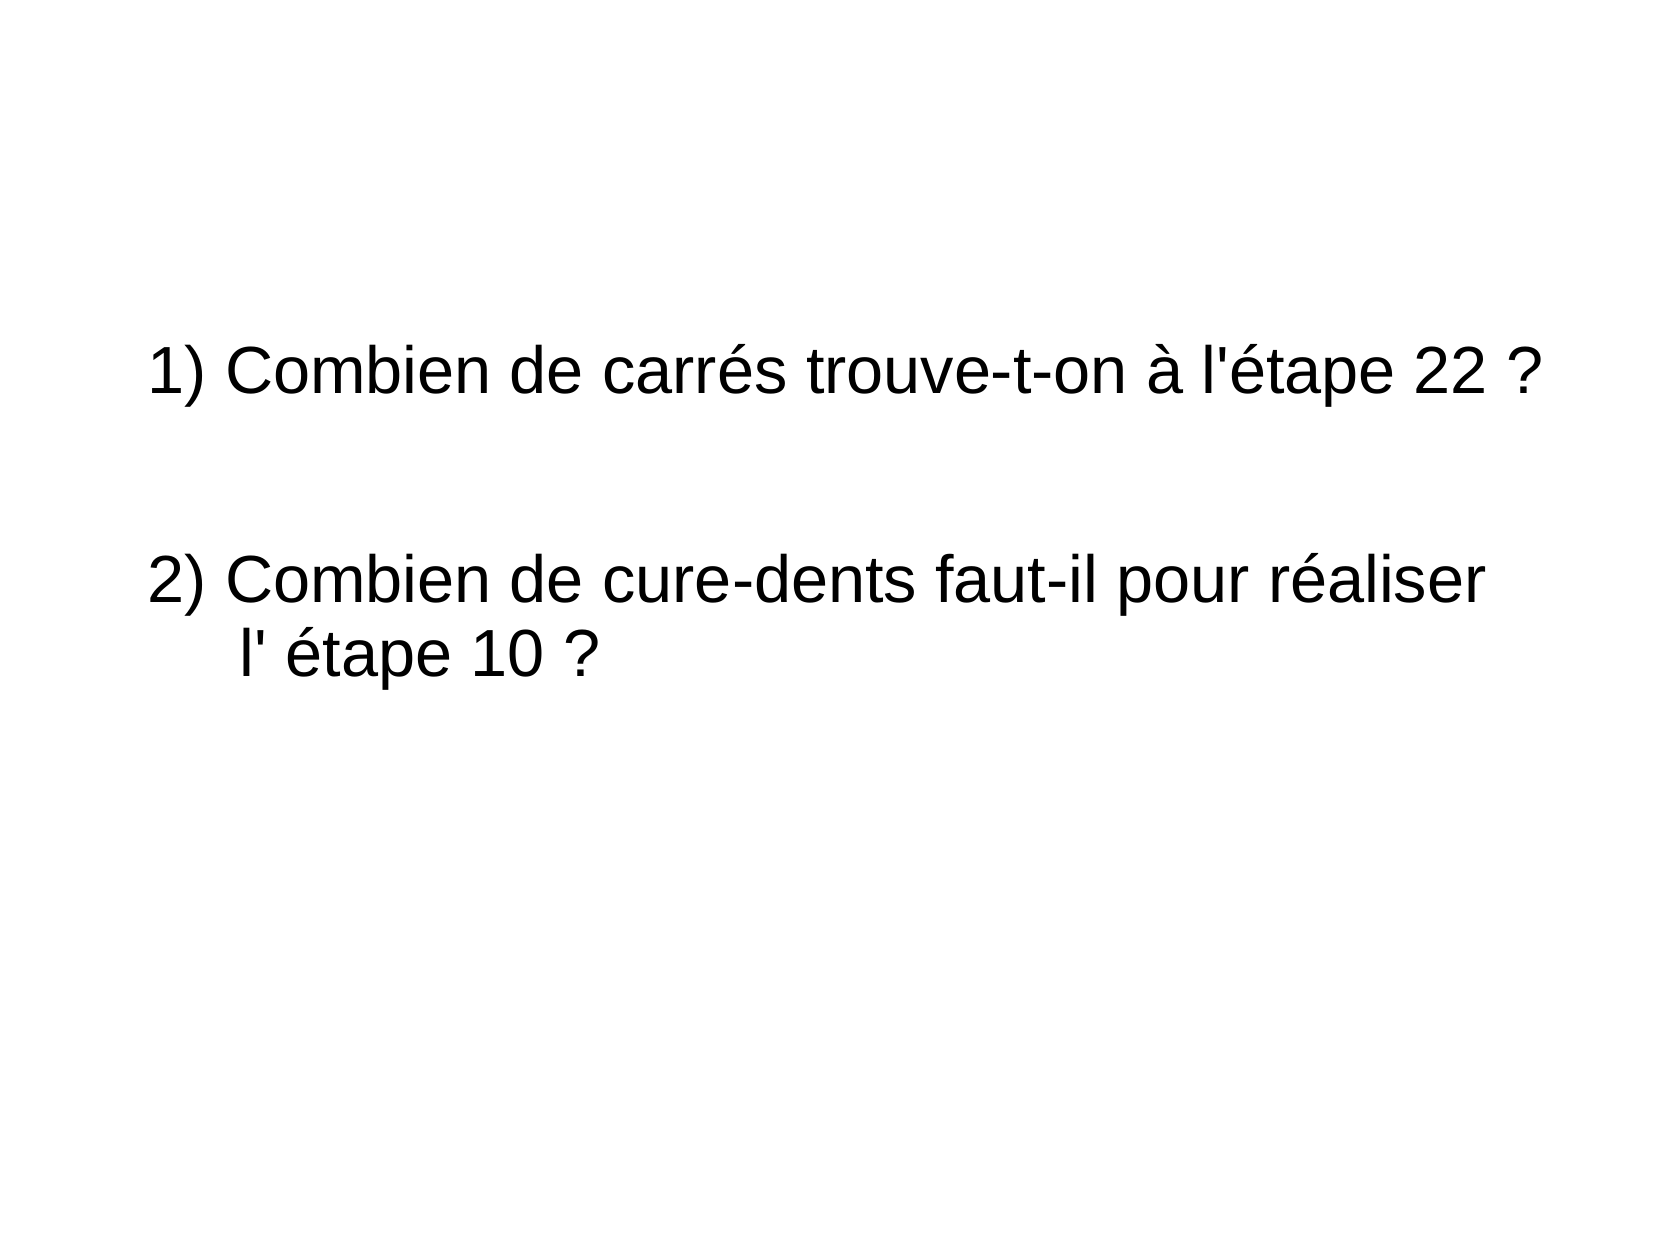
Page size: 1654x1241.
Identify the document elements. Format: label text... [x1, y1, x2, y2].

list 1) Combien de carrés trouve-t-on à l'étape 22 ? 2) Combien de cure-dents faut-il pour réaliser l' étape 10 ? [76, 333, 1565, 1152]
